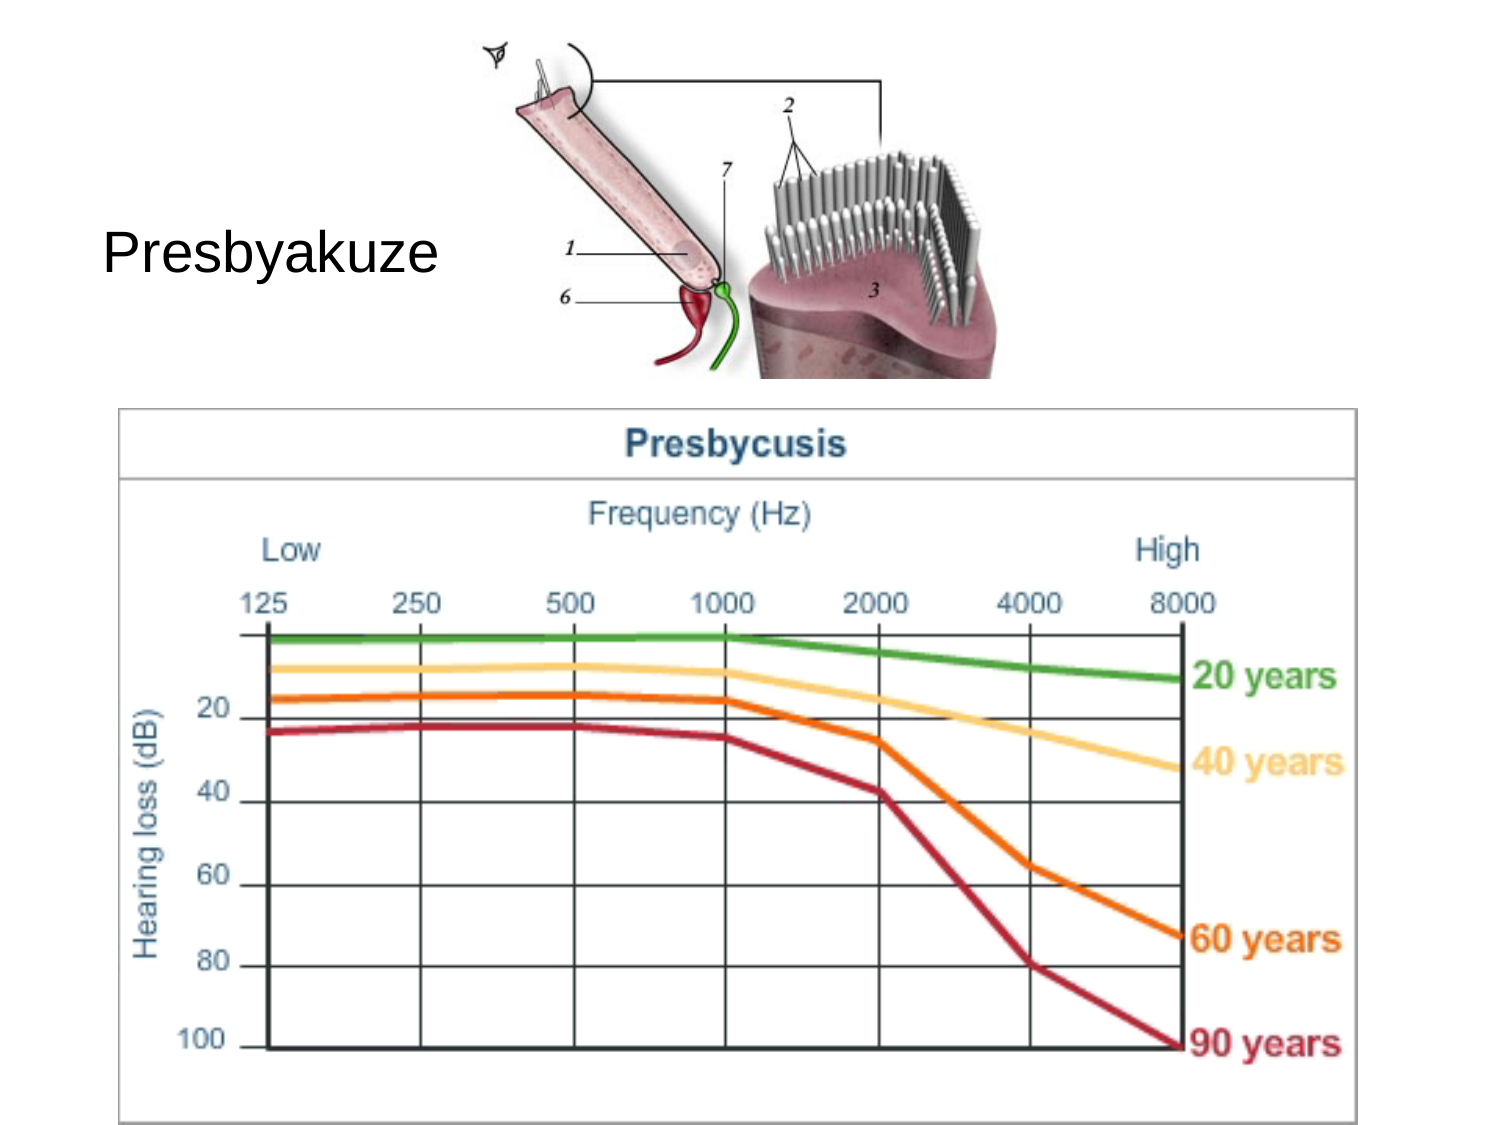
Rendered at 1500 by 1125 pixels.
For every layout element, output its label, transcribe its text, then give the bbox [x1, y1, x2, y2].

picture [118, 408, 1358, 1125]
title Presbyakuze [8, 198, 536, 310]
picture [472, 28, 1004, 379]
